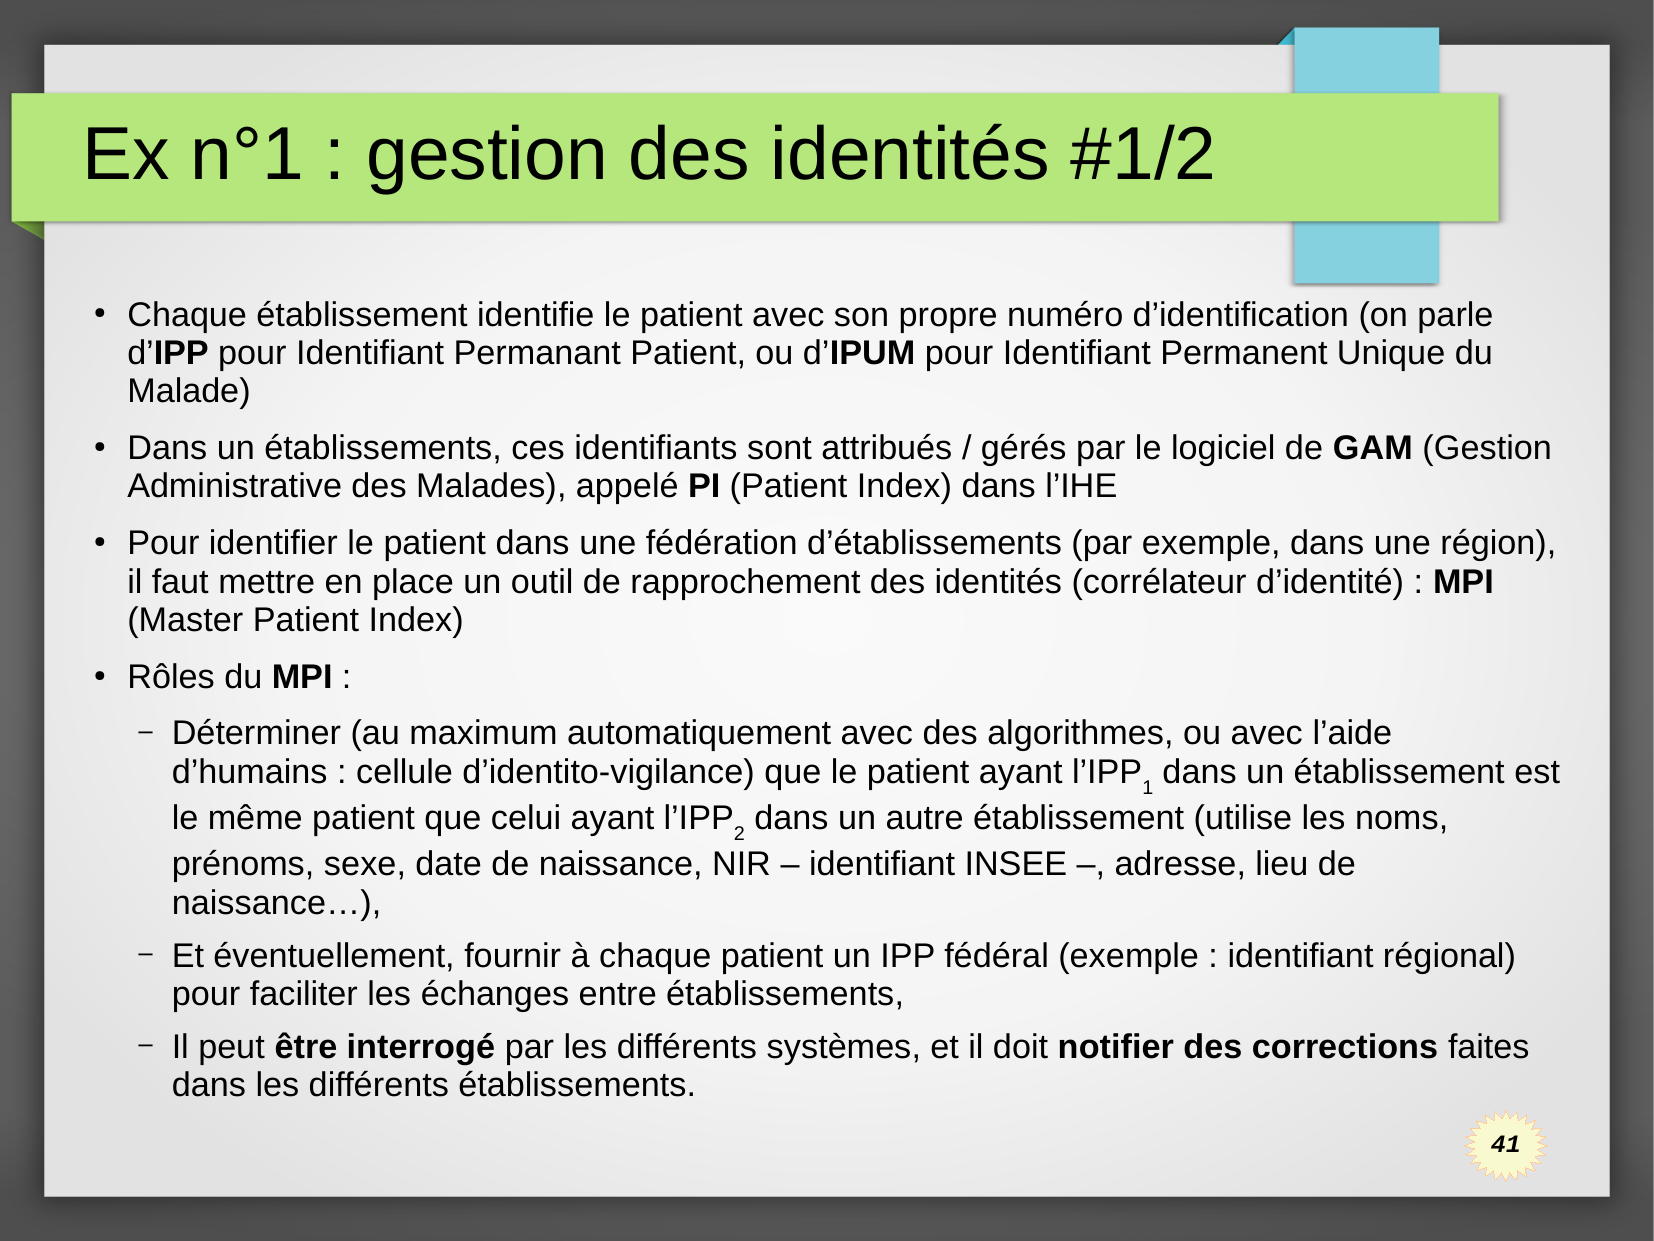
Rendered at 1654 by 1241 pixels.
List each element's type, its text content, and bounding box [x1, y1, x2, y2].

list Chaque établissement identifie le patient avec son propre numéro d’identification (on parle d’IPP pour Identifiant Permanant Patient, ou d’IPUM pour Identifiant Permanent Unique du Malade) Dans un établissements, ces identifiants sont attribués / gérés par le logiciel de GAM (Gestion Administrative des Malades), appelé PI (Patient Index) dans l’IHE Pour identifier le patient dans une fédération d’établissements (par exemple, dans une région), il faut mettre en place un outil de rapprochement des identités (corrélateur d’identité) : MPI (Master Patient Index) Rôles du MPI : Déterminer (au maximum automatiquement avec des algorithmes, ou avec l’aide d’humains : cellule d’identito-vigilance) que le patient ayant l’IPP1 dans un établissement est le même patient que celui ayant l’IPP2 dans un autre établissement (utilise les noms, prénoms, sexe, date de naissance, NIR – identifiant INSEE –, adresse, lieu de naissance…), Et éventuellement, fournir à chaque patient un IPP fédéral (exemple : identifiant régional) pour faciliter les échanges entre établissements, Il peut être interrogé par les différents systèmes, et il doit notifier des corrections faites dans les différents établissements. [82, 295, 1571, 1111]
title Ex n°1 : gestion des identités #1/2 [82, 94, 1264, 213]
picture [0, 0, 1654, 1241]
